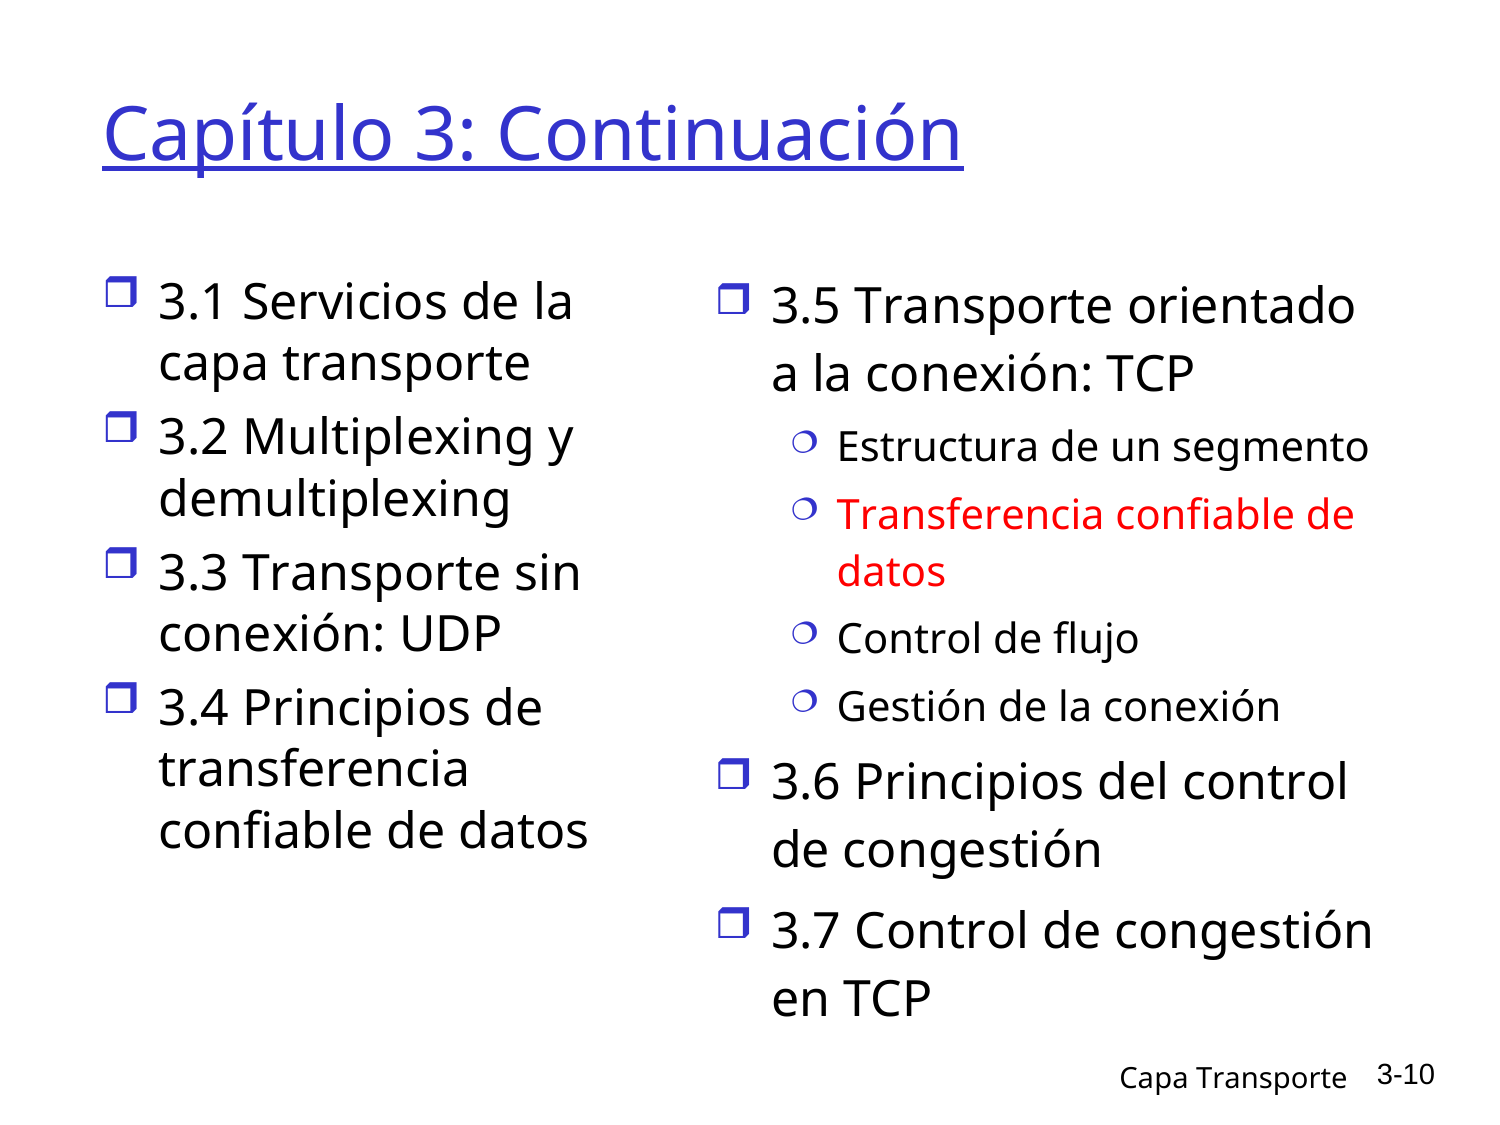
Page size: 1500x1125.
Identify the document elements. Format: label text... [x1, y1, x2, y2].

list 3.5 Transporte orientado a la conexión: TCP Estructura de un segmento Transferencia confiable de datos Control de flujo Gestión de la conexión 3.6 Principios del control de congestión 3.7 Control de congestión en TCP [699, 262, 1403, 1043]
list 3.1 Servicios de la capa transporte 3.2 Multiplexing y demultiplexing 3.3 Transporte sin conexión: UDP 3.4 Principios de transferencia confiable de datos [87, 262, 699, 1026]
title Capítulo 3: Continuación [87, 37, 1363, 225]
